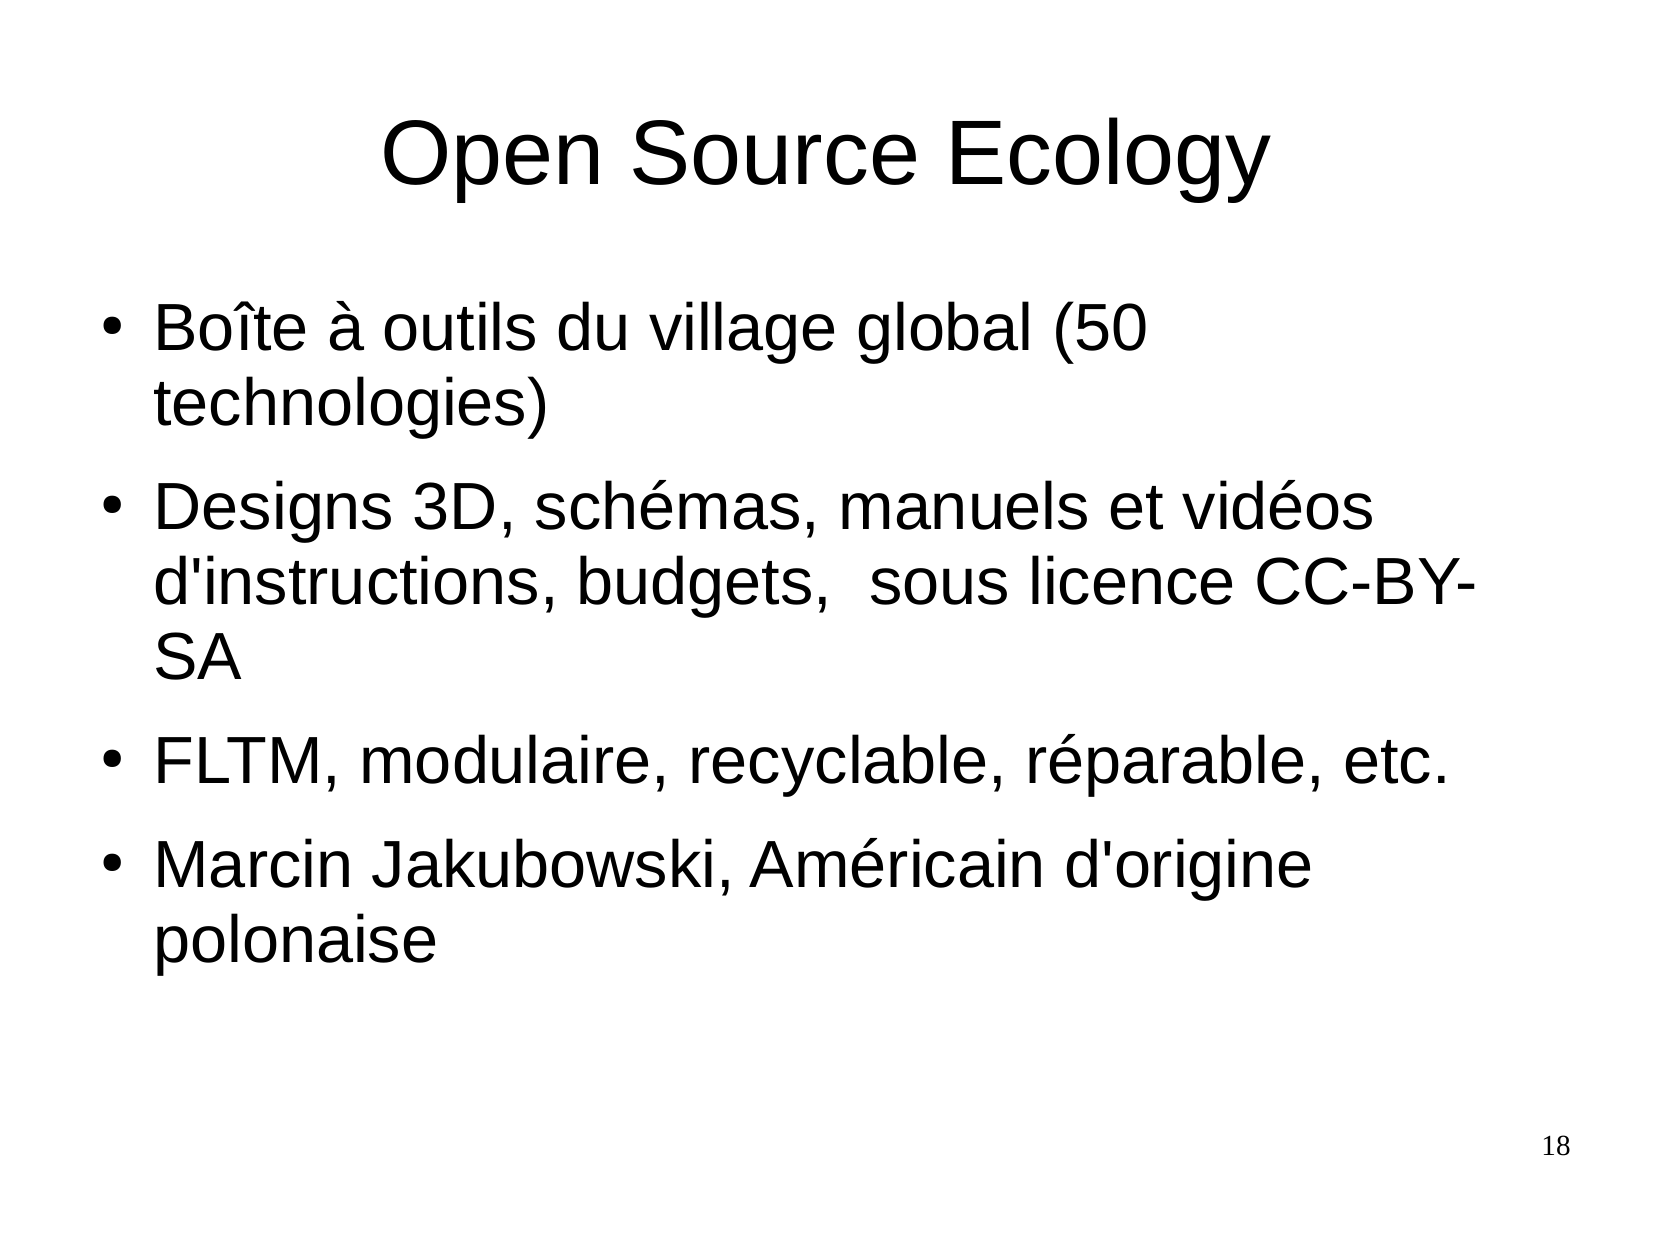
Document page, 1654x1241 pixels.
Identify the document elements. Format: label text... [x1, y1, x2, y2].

title Open Source Ecology [82, 49, 1571, 257]
list Boîte à outils du village global (50 technologies) Designs 3D, schémas, manuels et vidéos d'instructions, budgets, sous licence CC-BY-SA FLTM, modulaire, recyclable, réparable, etc. Marcin Jakubowski, Américain d'origine polonaise [82, 290, 1538, 1010]
